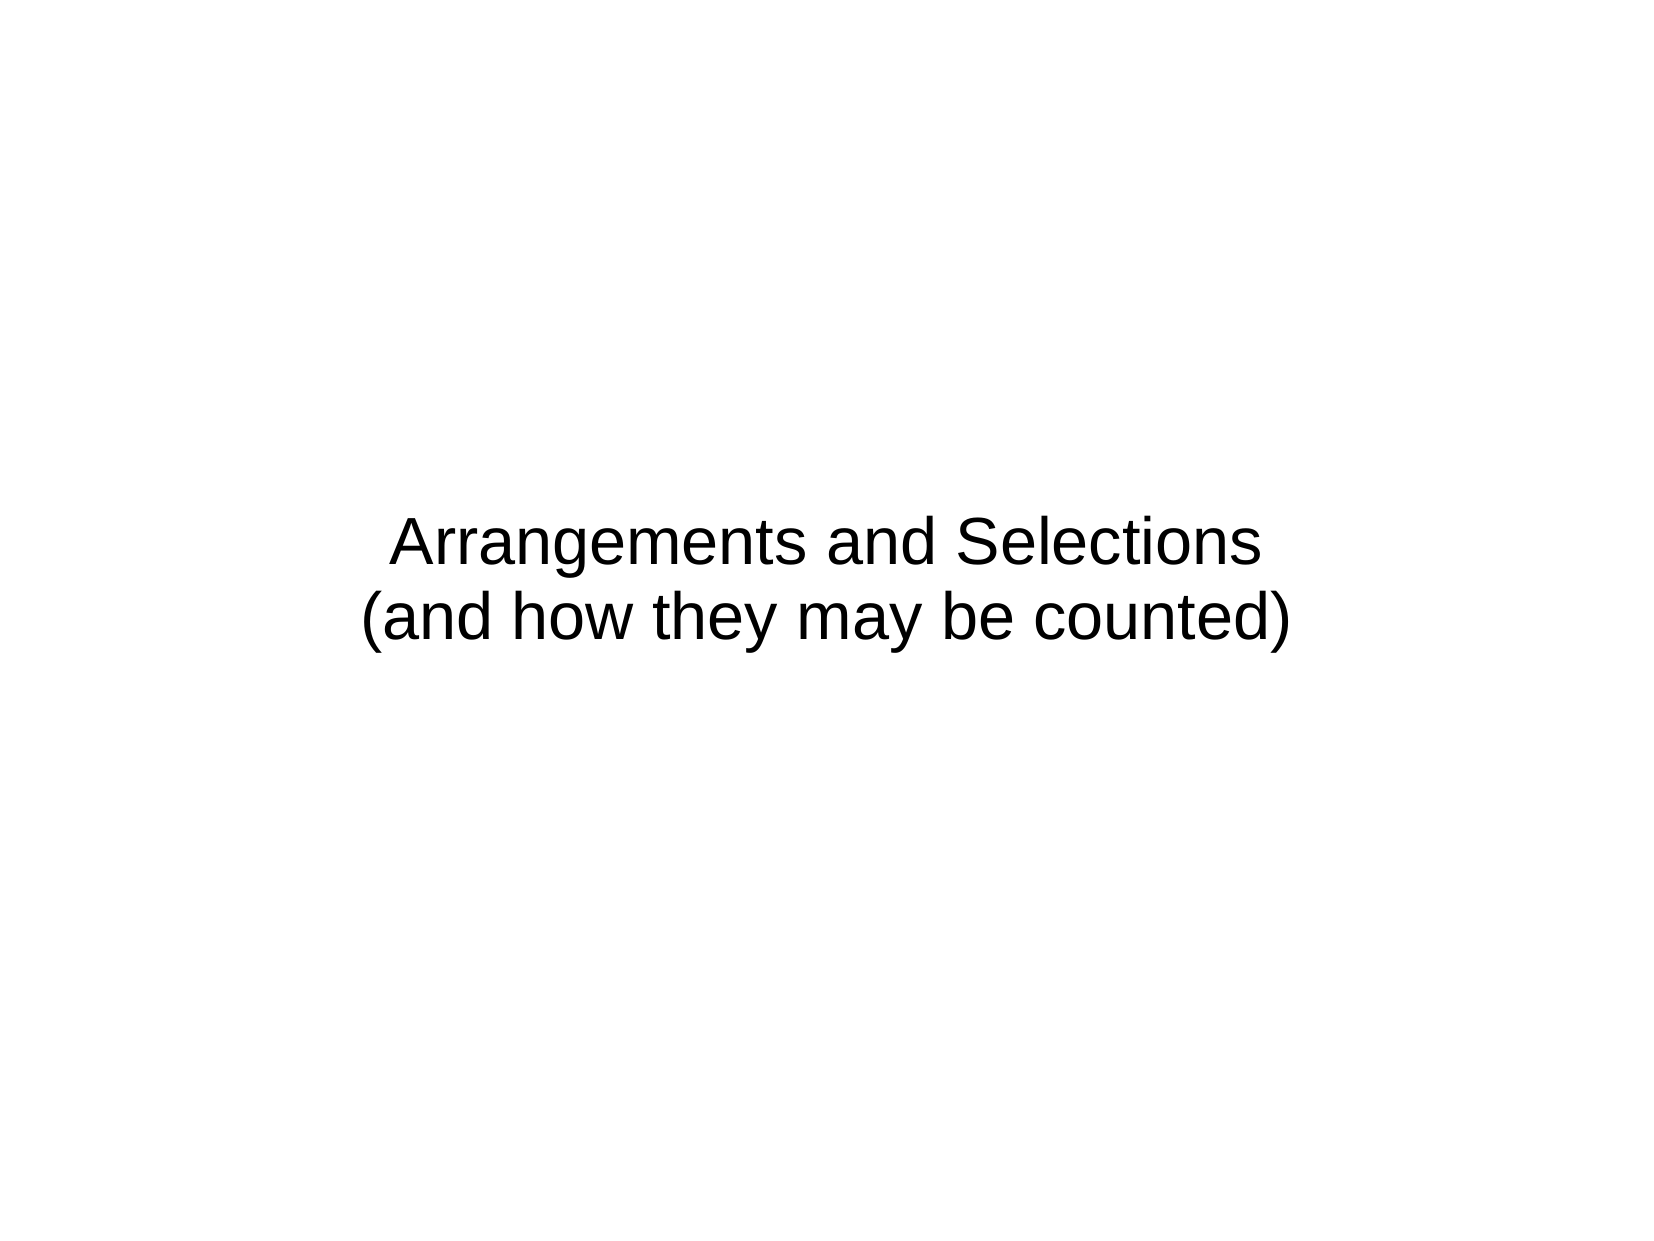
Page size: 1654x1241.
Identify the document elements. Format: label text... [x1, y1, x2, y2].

subtitle Arrangements and Selections (and how they may be counted) [82, 56, 1571, 1102]
